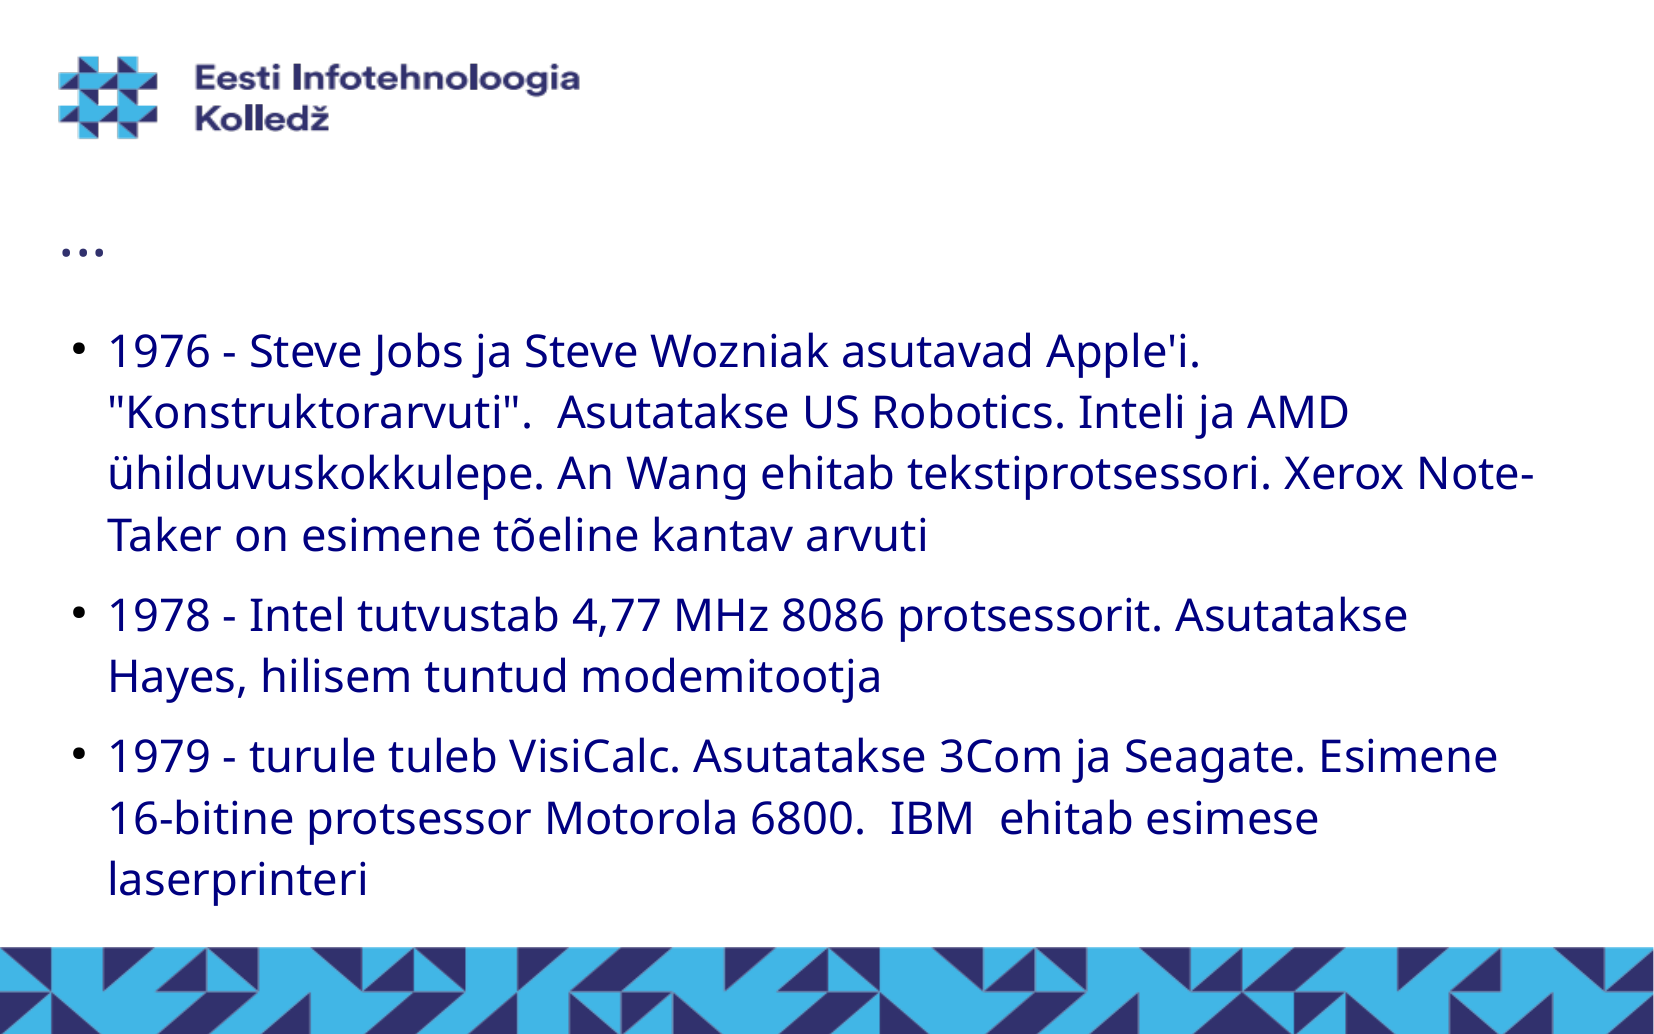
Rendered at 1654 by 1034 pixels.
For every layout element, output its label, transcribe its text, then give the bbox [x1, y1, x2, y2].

title ... [59, 158, 1489, 308]
list 1976 - Steve Jobs ja Steve Wozniak asutavad Apple'i. "Konstruktorarvuti". Asutatakse US Robotics. Inteli ja AMD ühilduvuskokkulepe. An Wang ehitab tekstiprotsessori. Xerox Note-Taker on esimene tõeline kantav arvuti 1978 - Intel tutvustab 4,77 MHz 8086 protsessorit. Asutatakse Hayes, hilisem tuntud modemitootja 1979 - turule tuleb VisiCalc. Asutatakse 3Com ja Seagate. Esimene 16-bitine protsessor Motorola 6800. IBM ehitab esimese laserprinteri [59, 318, 1536, 910]
